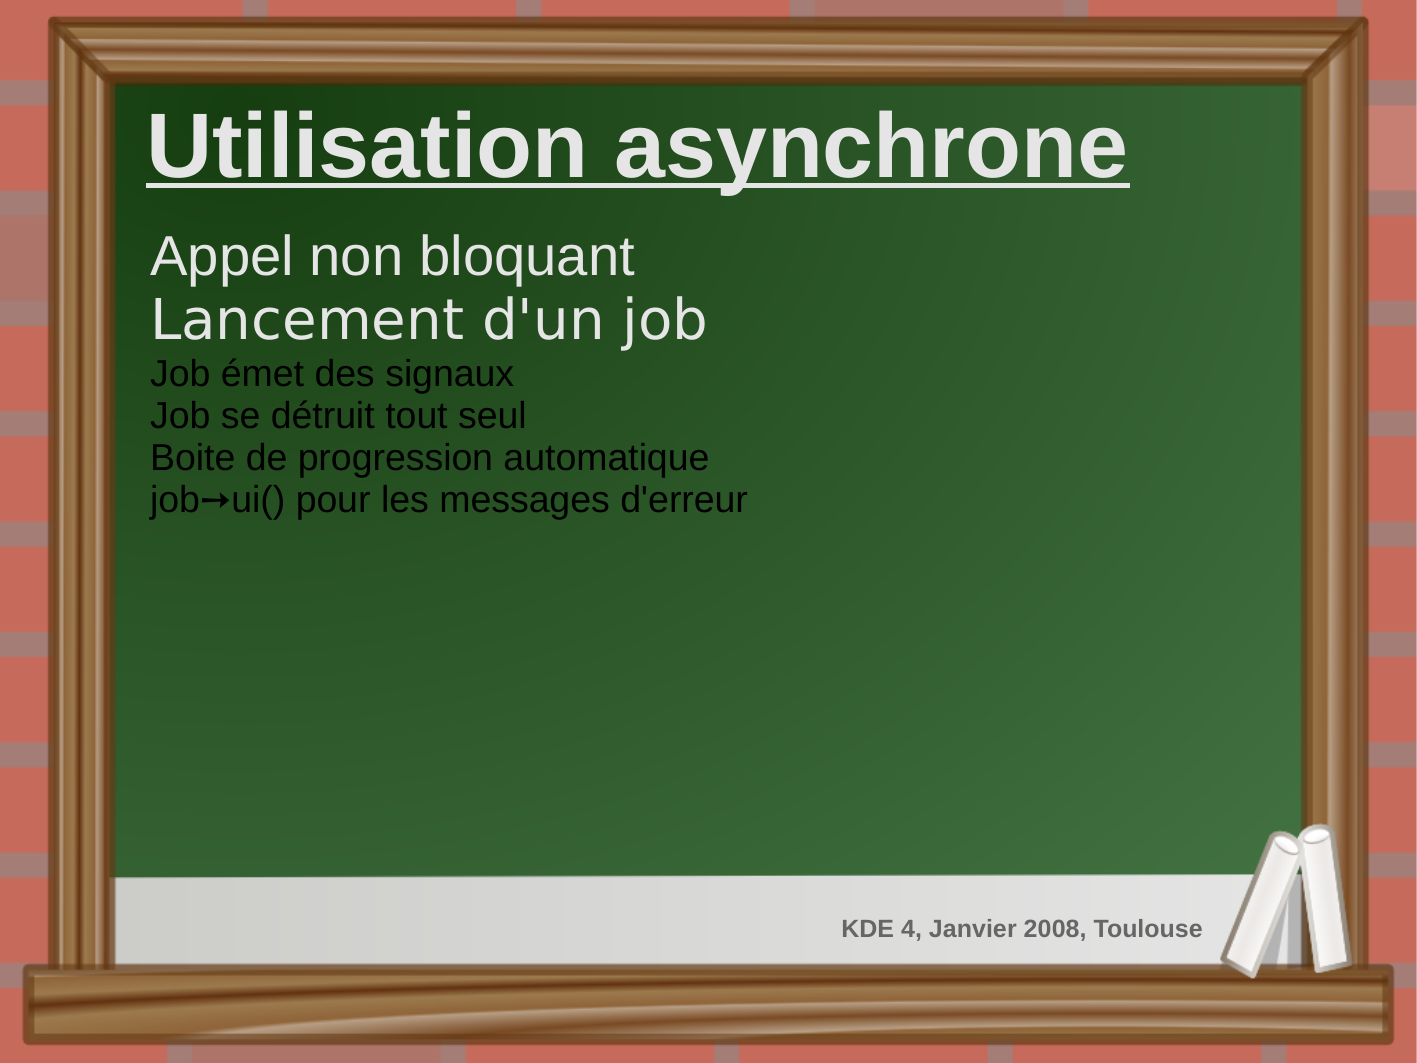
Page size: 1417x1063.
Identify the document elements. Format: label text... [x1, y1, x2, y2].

text_box Appel non bloquant Lancement d'un job Job émet des signaux Job se détruit tout seul Boite de progression automatique job➙ui() pour les messages d'erreur [135, 216, 1288, 549]
picture [0, 0, 1417, 1063]
text_box Utilisation asynchrone [131, 87, 1313, 205]
